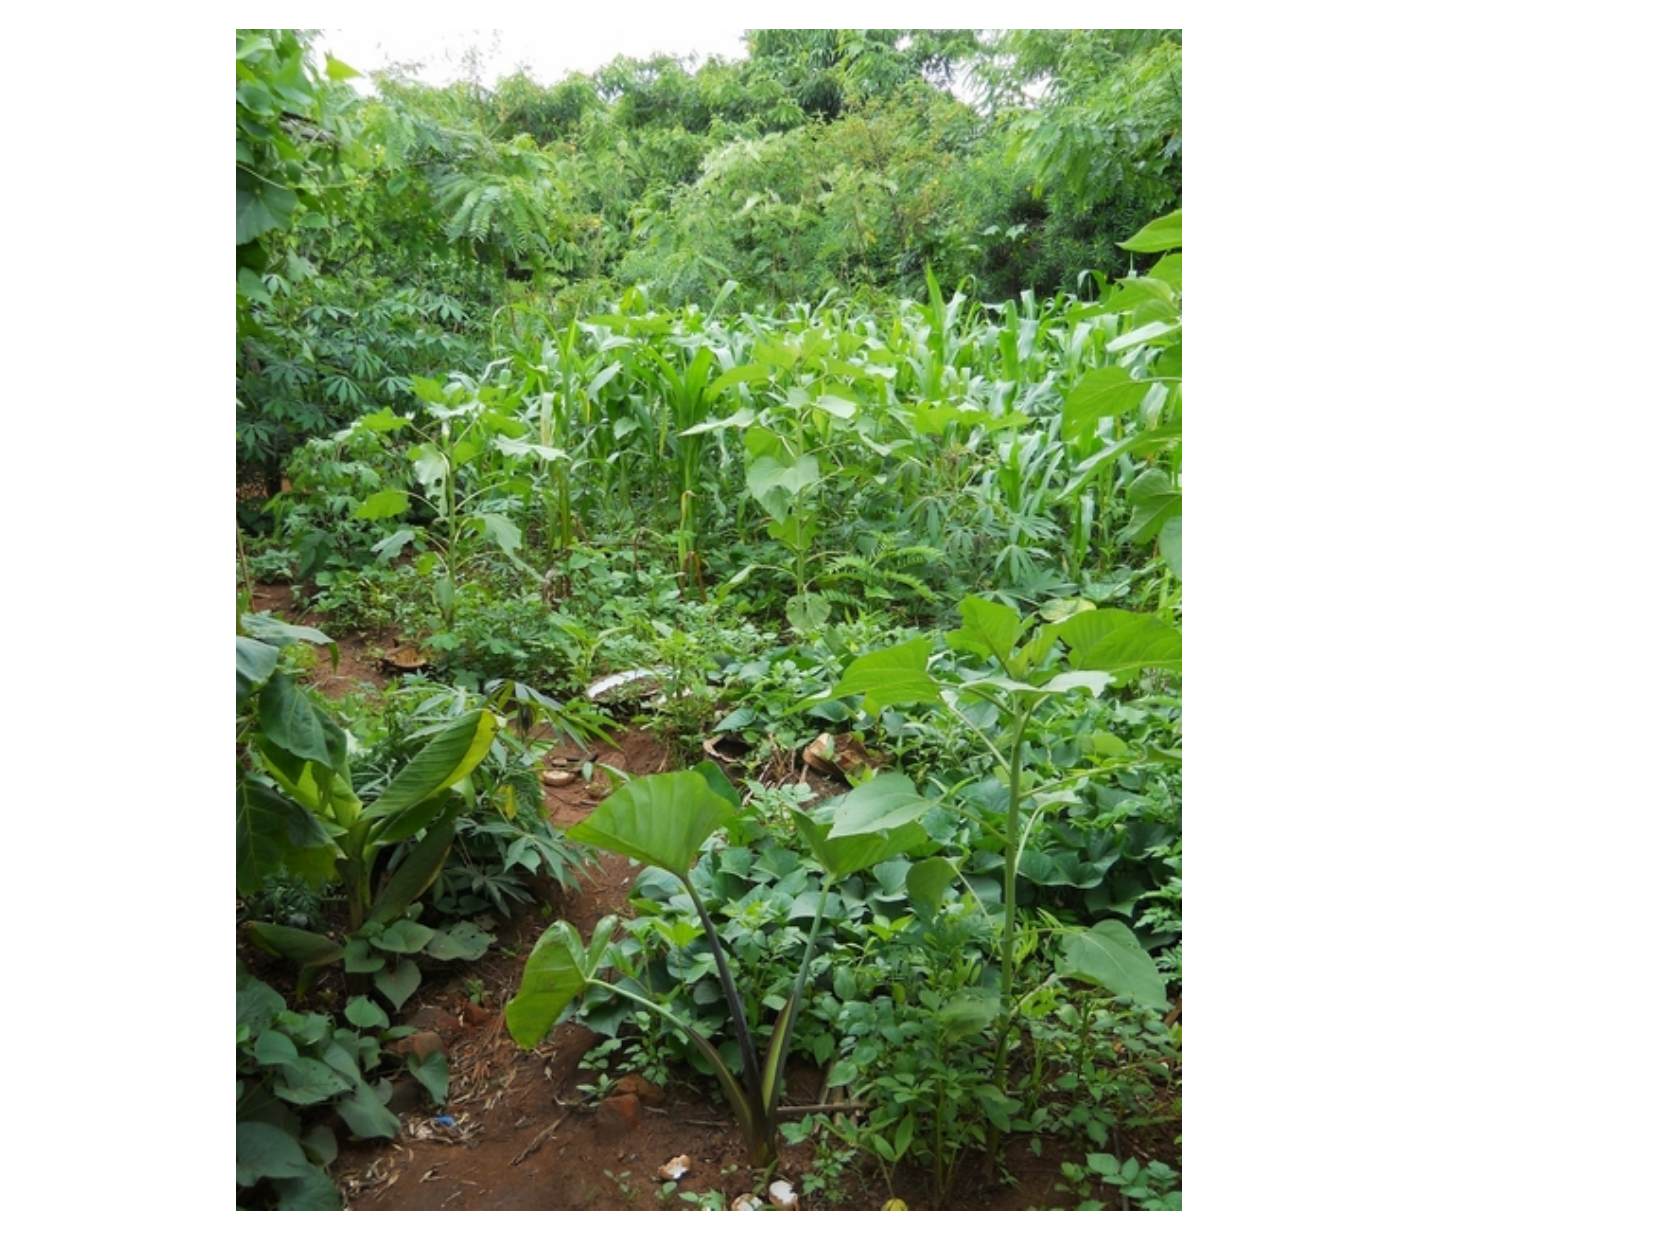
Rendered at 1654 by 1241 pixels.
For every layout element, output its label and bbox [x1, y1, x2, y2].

picture [236, 29, 1182, 1211]
